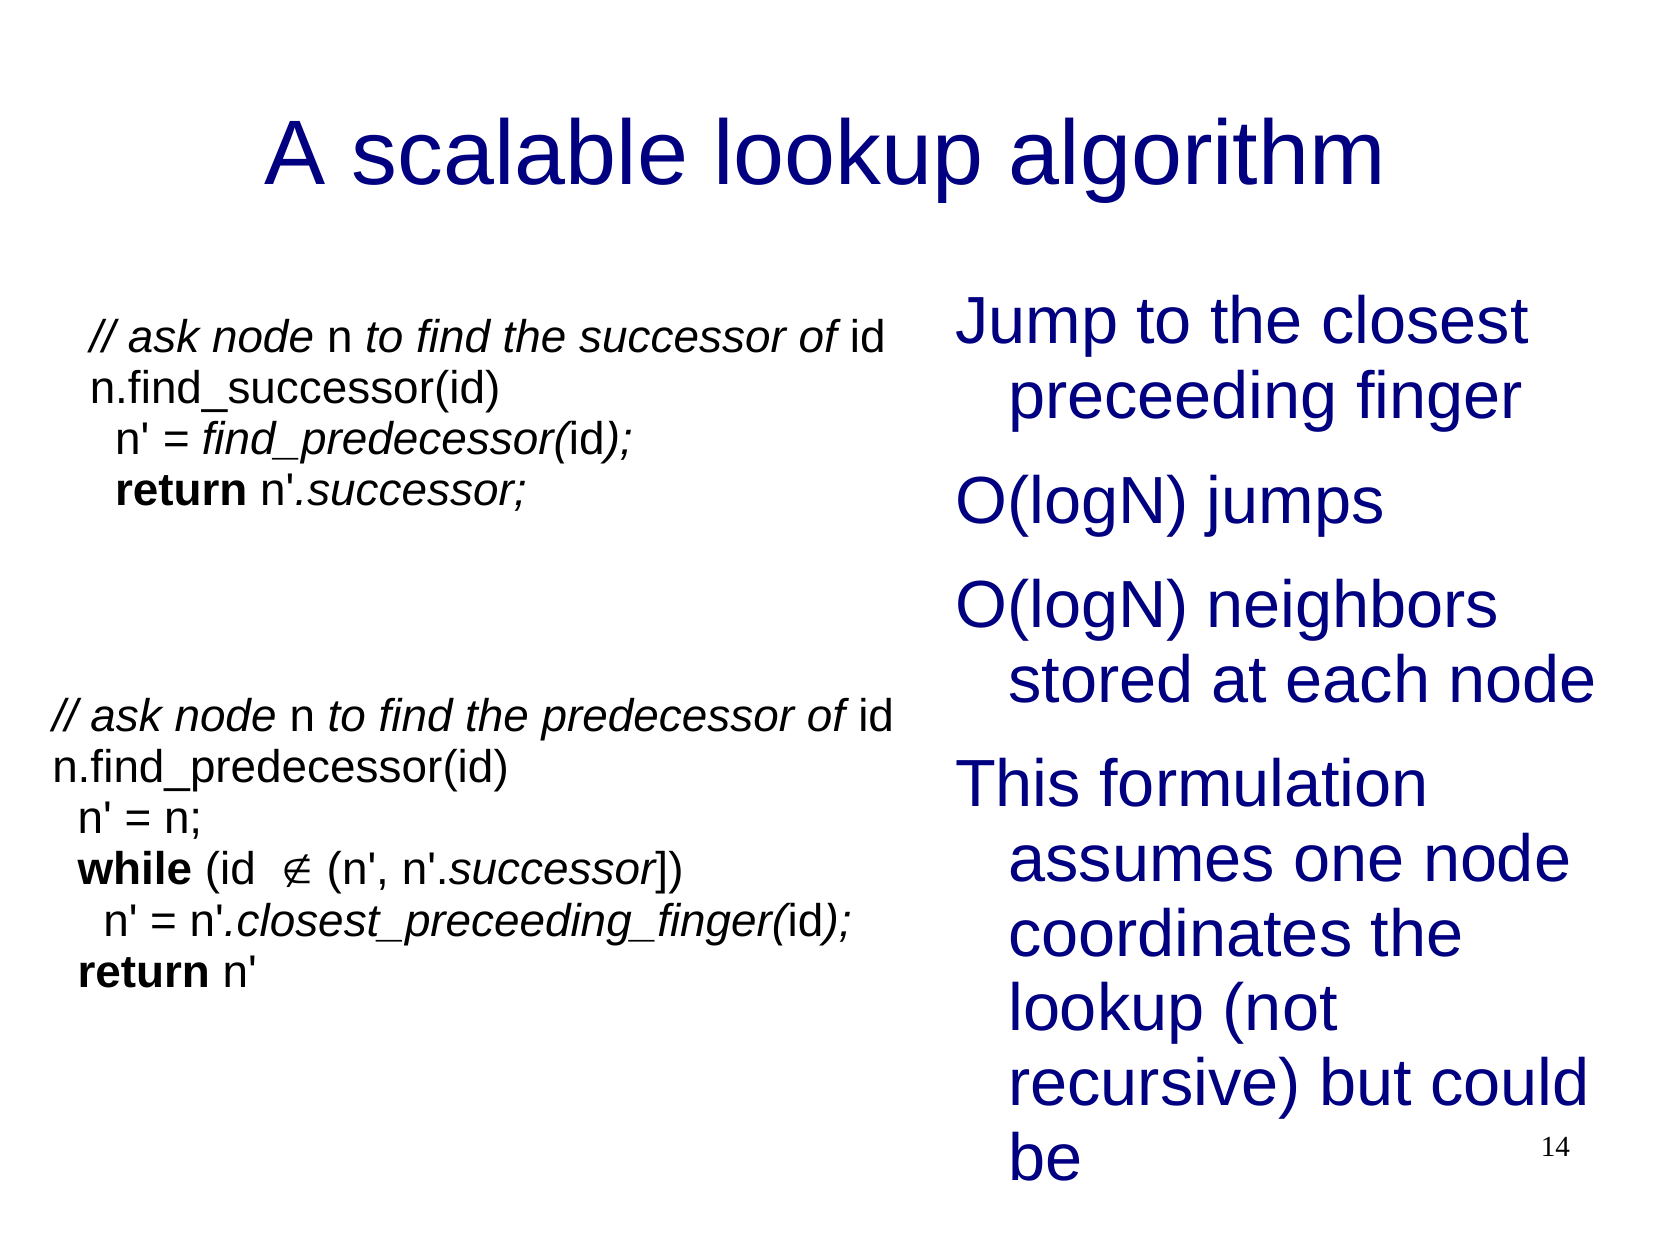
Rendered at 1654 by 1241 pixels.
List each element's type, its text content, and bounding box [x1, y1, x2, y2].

list Jump to the closest preceeding finger O(logN) jumps O(logN) neighbors stored at each node This formulation assumes one node coordinates the lookup (not recursive) but could be [937, 283, 1613, 1195]
title A scalable lookup algorithm [82, 49, 1571, 257]
text_box // ask node n to find the successor of id n.find_successor(id) n' = find_predecessor(id); return n'.successor; [75, 303, 927, 526]
text_box // ask node n to find the predecessor of id n.find_predecessor(id) n' = n; while (id  (n', n'.successor]) n' = n'.closest_preceeding_finger(id); return n' [37, 682, 937, 1013]
